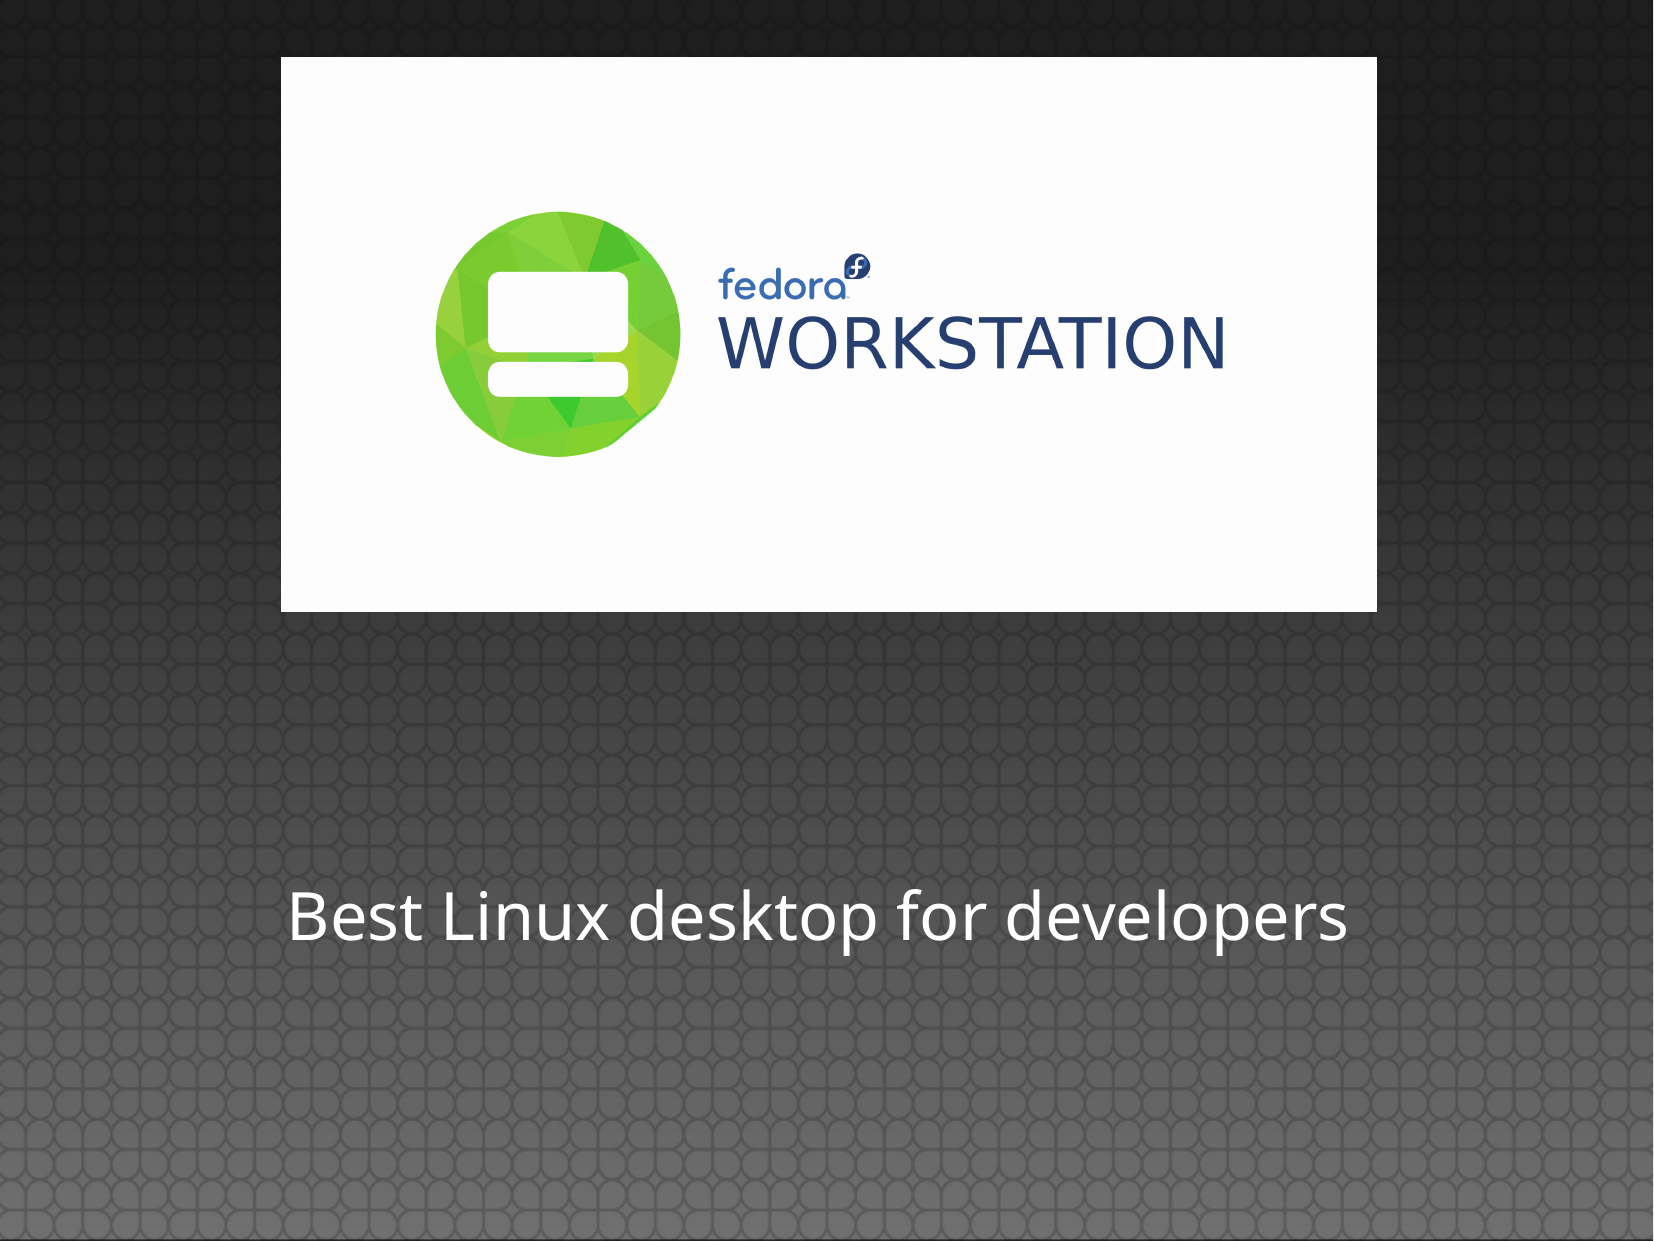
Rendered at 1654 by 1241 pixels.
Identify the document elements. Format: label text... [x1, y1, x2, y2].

subtitle Best Linux desktop for developers [74, 525, 1563, 1241]
picture [0, 0, 1654, 1241]
